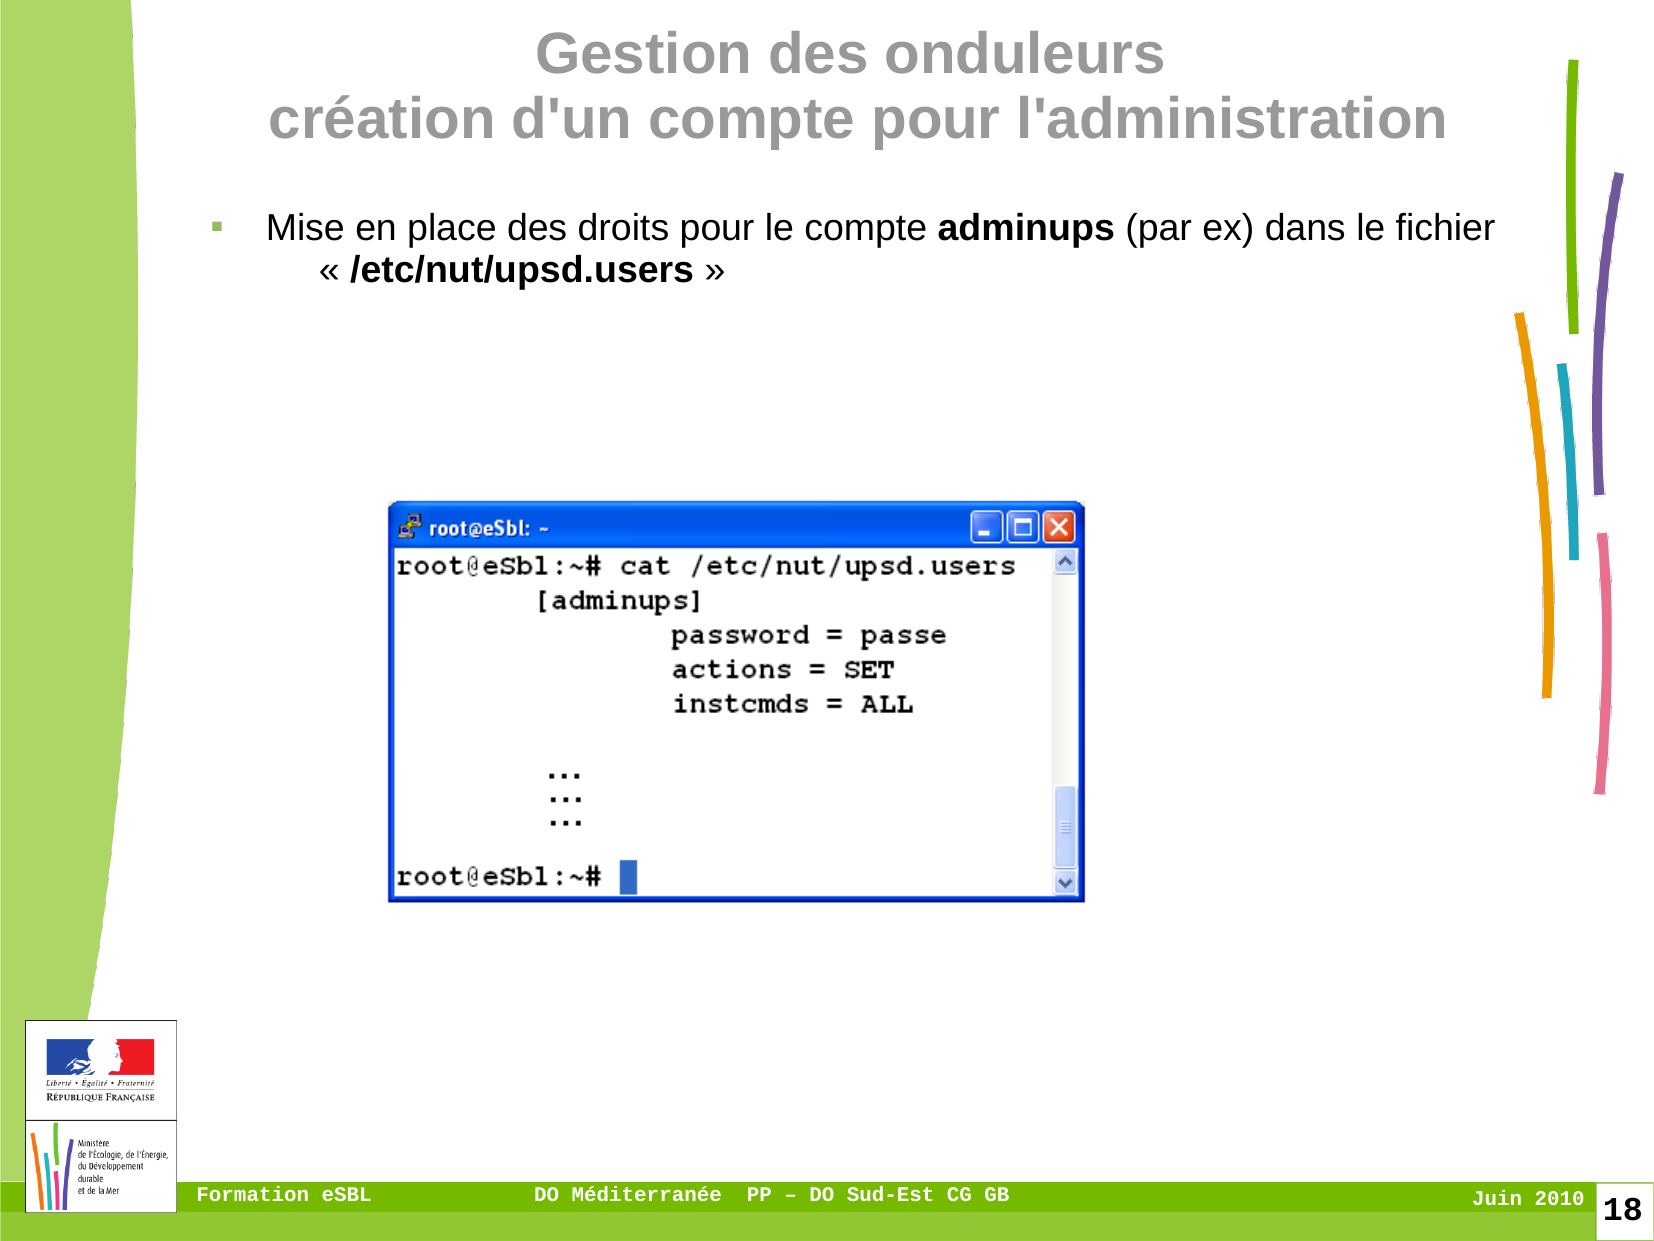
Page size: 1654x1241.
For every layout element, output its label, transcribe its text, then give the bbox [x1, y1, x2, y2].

title Gestion des onduleurs création d'un compte pour l'administration [152, 20, 1566, 151]
list Mise en place des droits pour le compte adminups (par ex) dans le fichier « /etc/nut/upsd.users » [177, 206, 1506, 1137]
picture [0, 0, 1654, 1241]
